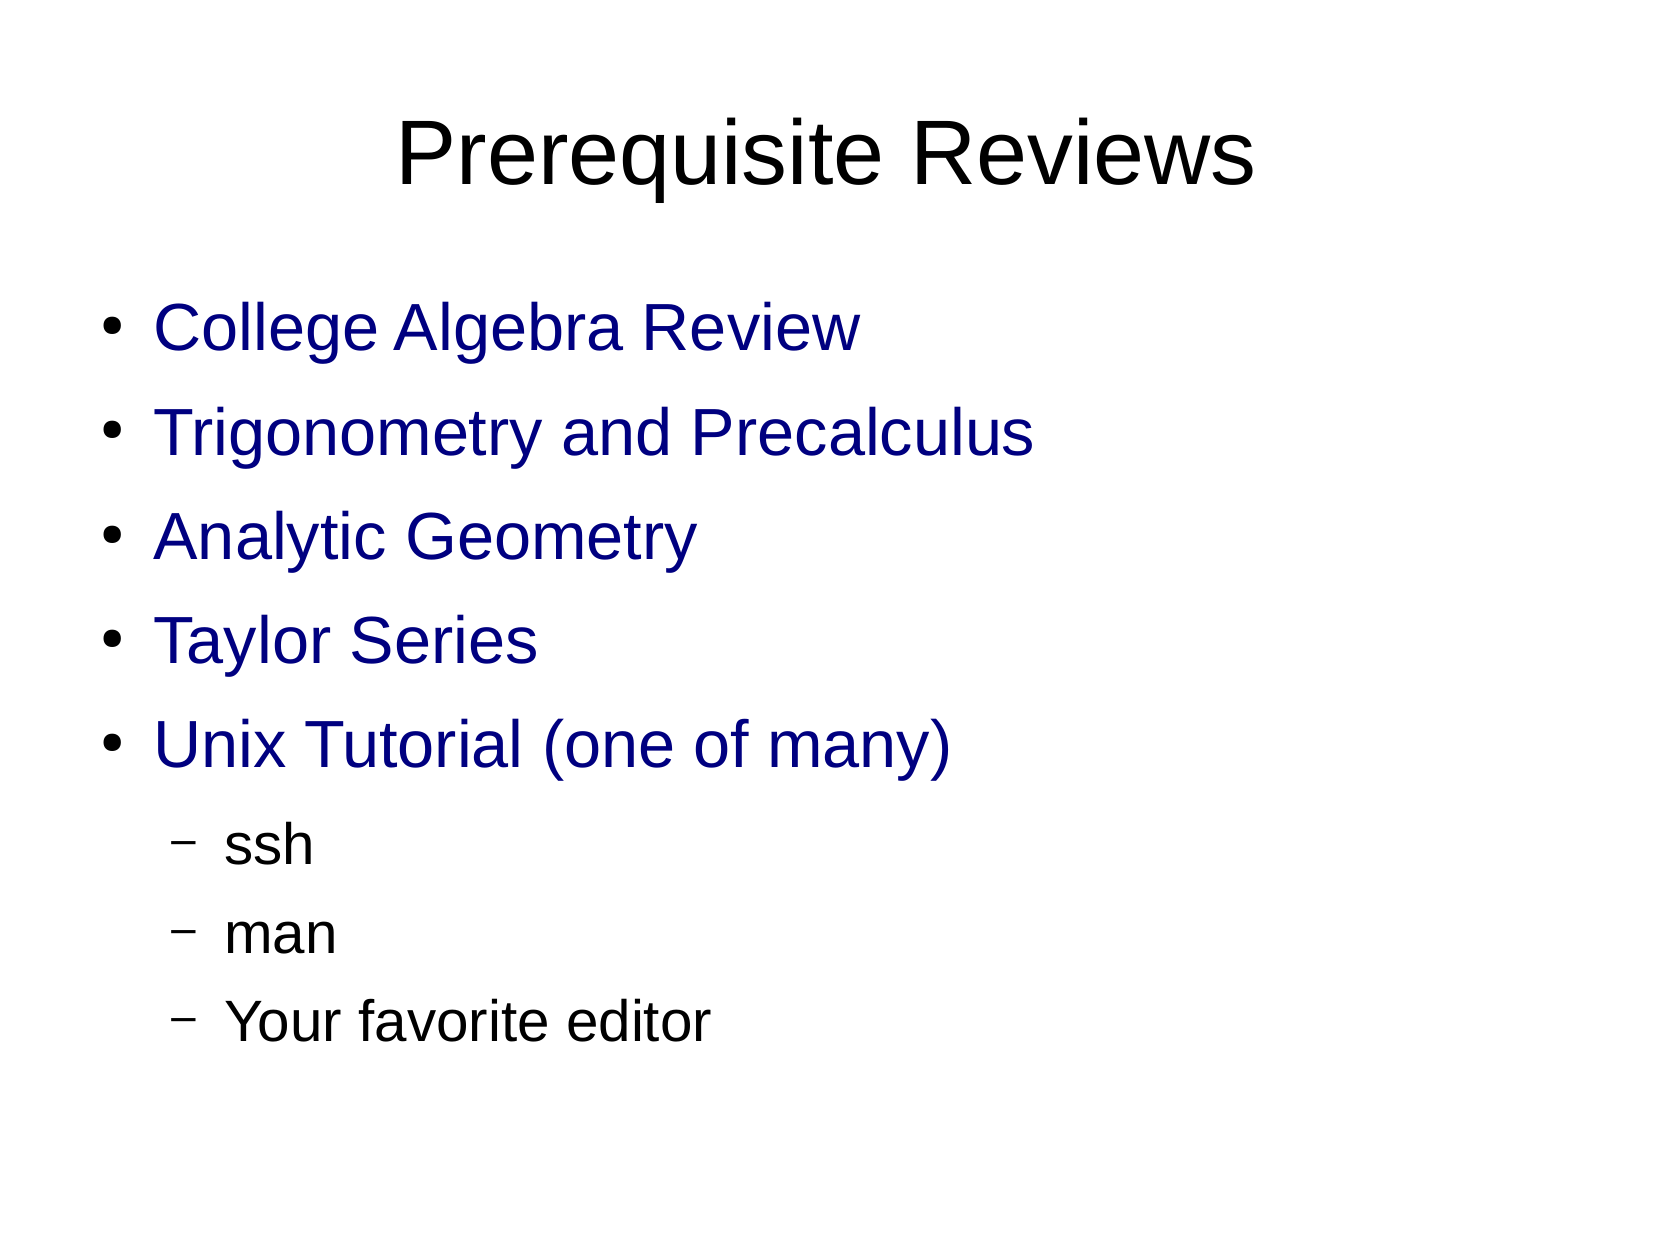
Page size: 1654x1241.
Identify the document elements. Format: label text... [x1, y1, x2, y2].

list College Algebra Review Trigonometry and Precalculus Analytic Geometry Taylor Series Unix Tutorial (one of many) ssh man Your favorite editor [82, 290, 1571, 1201]
title Prerequisite Reviews [82, 49, 1571, 257]
